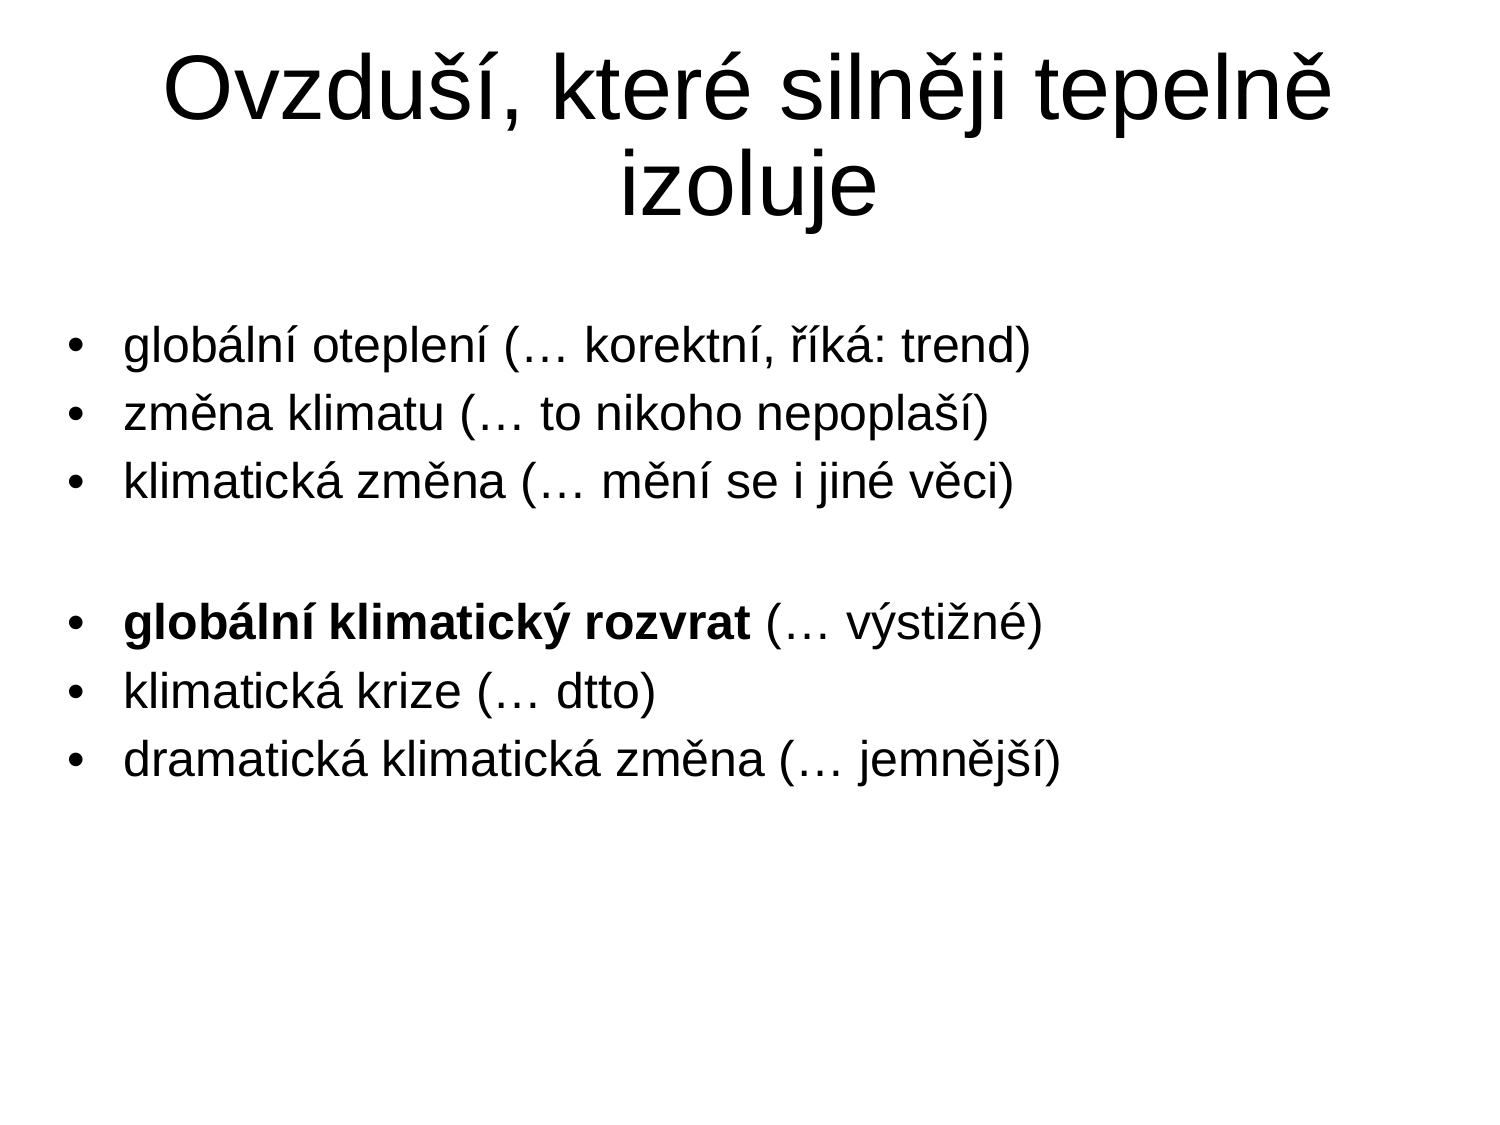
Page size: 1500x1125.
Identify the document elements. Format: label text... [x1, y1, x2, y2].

title Ovzduší, které silněji tepelně izoluje [75, 39, 1425, 238]
list globální oteplení (… korektní, říká: trend) změna klimatu (… to nikoho nepoplaší) klimatická změna (… mění se i jiné věci) globální klimatický rozvrat (… výstižné) klimatická krize (… dtto) dramatická klimatická změna (… jemnější) [67, 320, 1418, 1063]
